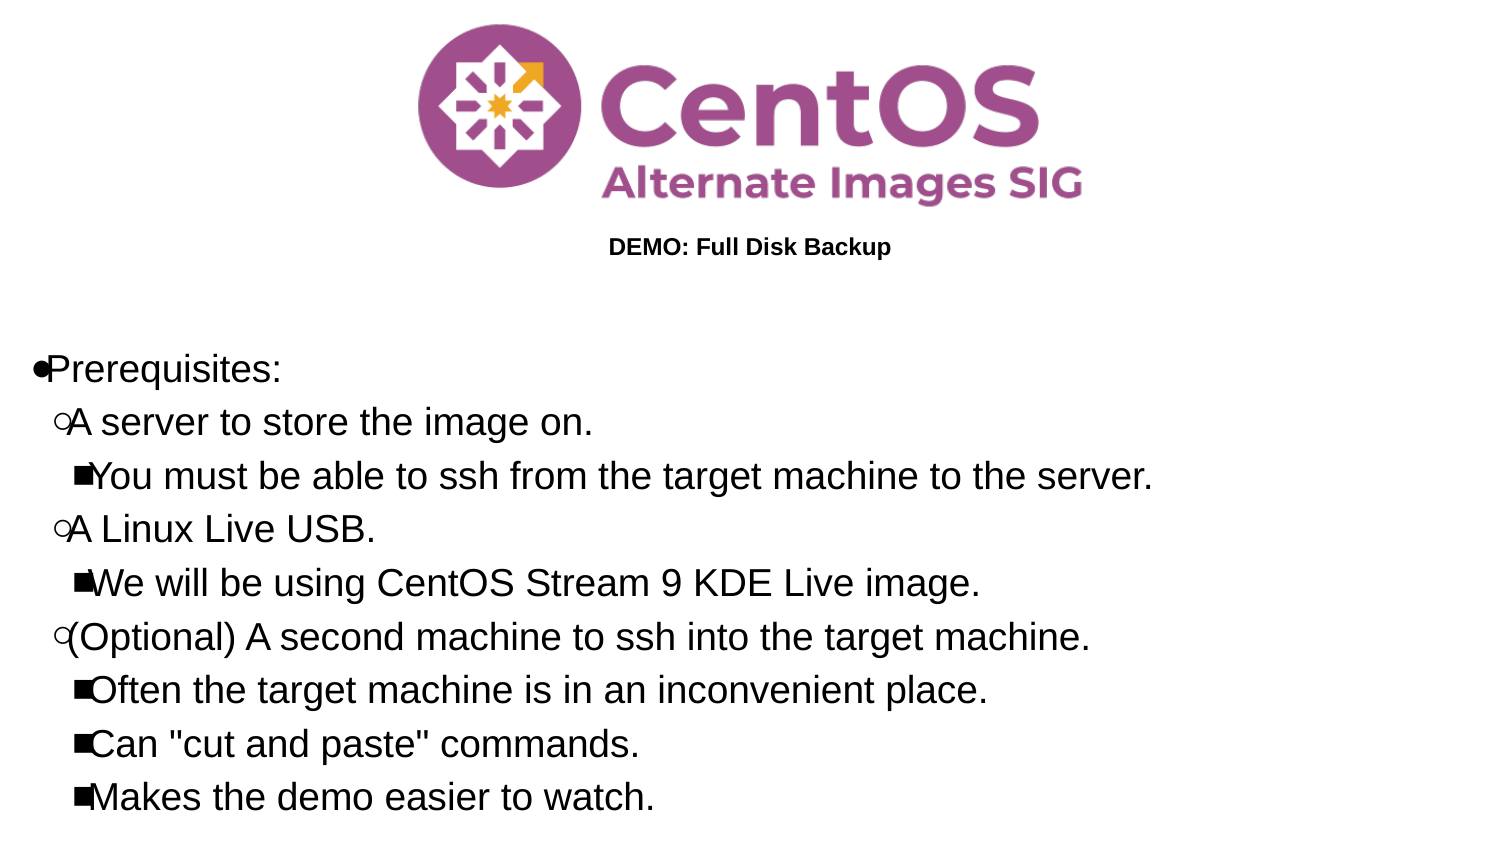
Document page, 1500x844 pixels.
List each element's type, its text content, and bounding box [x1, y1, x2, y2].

picture [393, 0, 1107, 232]
title DEMO: Full Disk Backup [367, 211, 1133, 306]
list Prerequisites: A server to store the image on. You must be able to ssh from the target machine to the server. A Linux Live USB. We will be using CentOS Stream 9 KDE Live image. (Optional) A second machine to ssh into the target machine. Often the target machine is in an inconvenient place. Can "cut and paste" commands. Makes the demo easier to watch. [9, 321, 1491, 844]
